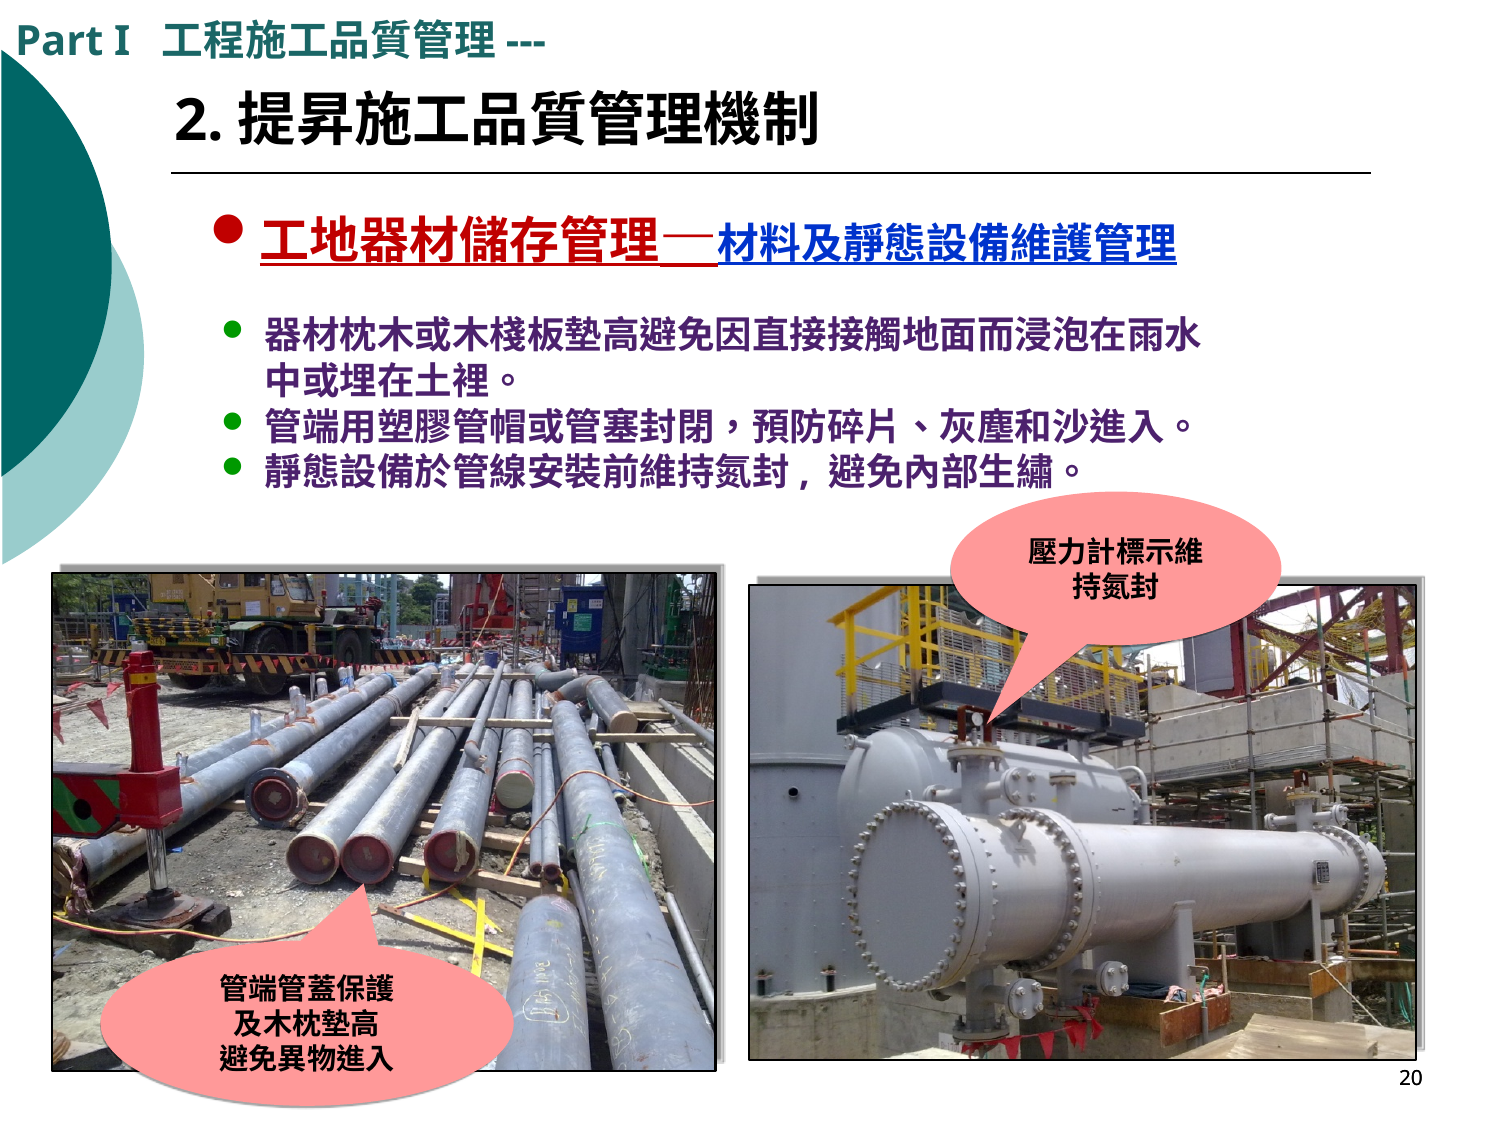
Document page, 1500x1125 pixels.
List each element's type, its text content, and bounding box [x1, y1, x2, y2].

text_box 2.提昇施工品質管理機制 [159, 66, 1376, 169]
picture [53, 574, 715, 1071]
picture [750, 586, 1416, 1059]
text_box Part I 工程施工品質管理--- [0, 0, 597, 79]
text_box 管端管蓋保護 及木枕墊高 避免異物進入 [100, 883, 514, 1106]
text_box 壓力計標示維持氮封 [950, 501, 1282, 725]
text_box 工地器材儲存管理—材料及靜態設備維護管理 [194, 193, 1235, 278]
text_box 器材枕木或木棧板墊高避免因直接接觸地面而浸泡在雨水中或埋在土裡。 管端用塑膠管帽或管塞封閉，預防碎片、灰塵和沙進入。 靜態設備於管線安裝前維持氮封, 避免內部生繡。 [206, 302, 1223, 501]
